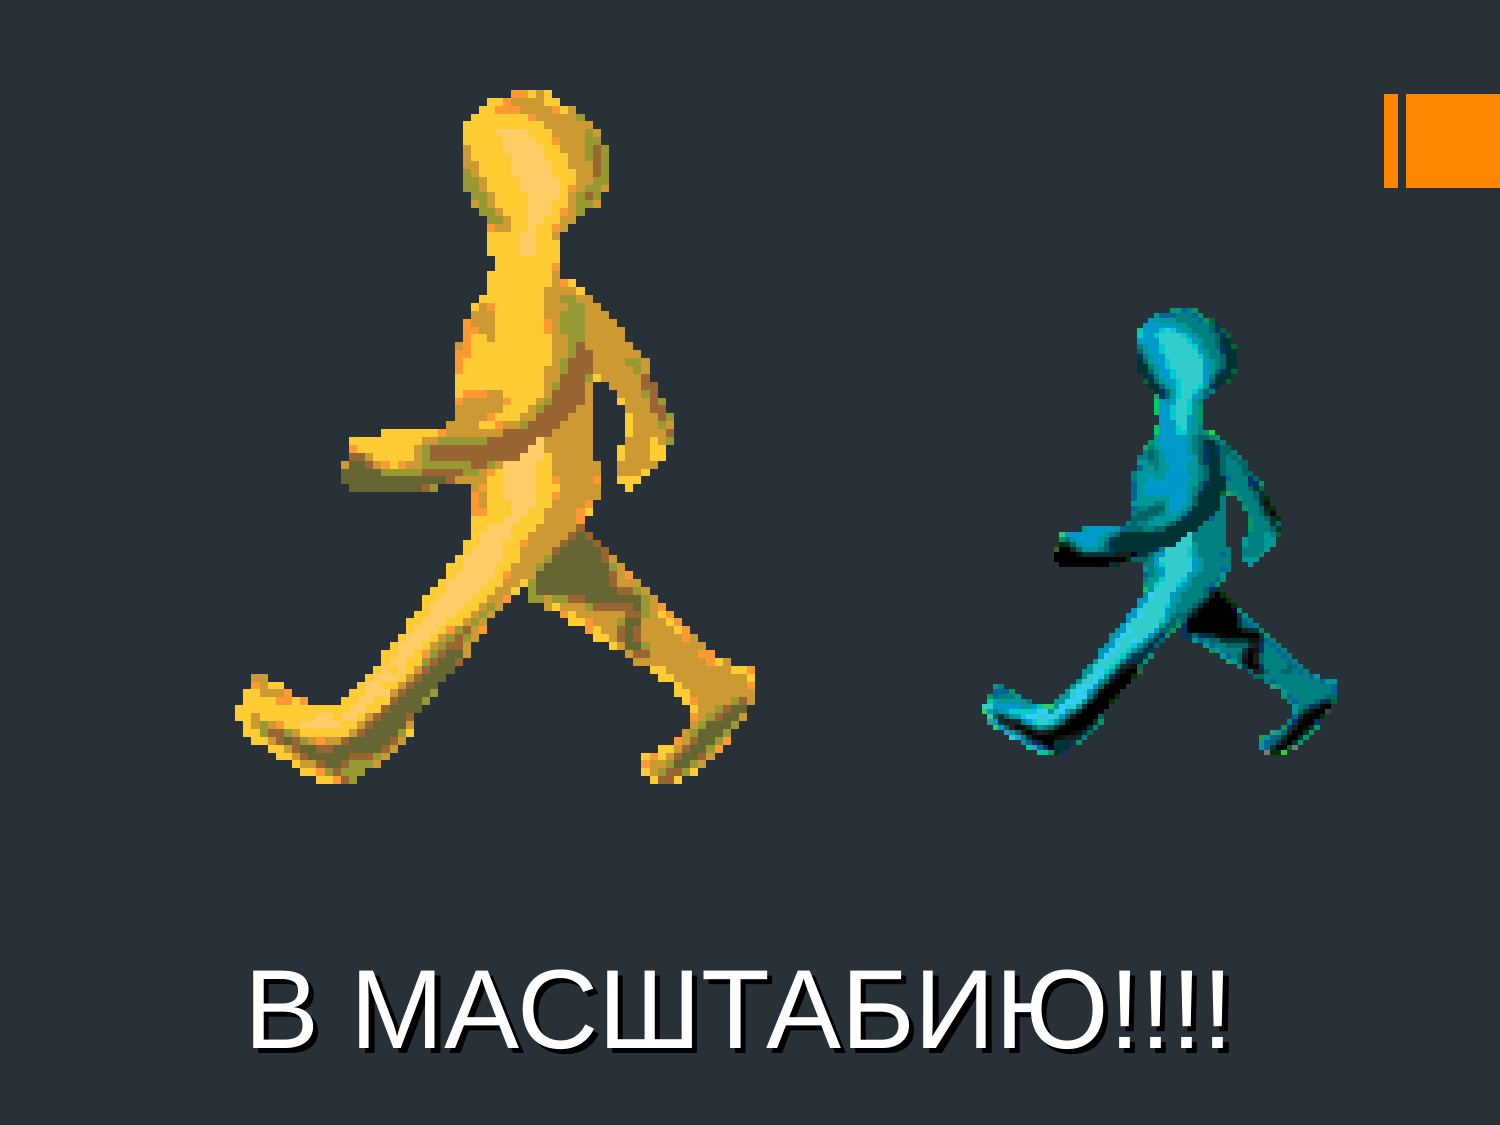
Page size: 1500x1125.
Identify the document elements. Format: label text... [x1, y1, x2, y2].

text_box В МАСШТАБИЮ!!!! [230, 929, 1250, 1079]
picture [949, 278, 1398, 786]
picture [187, 43, 845, 833]
